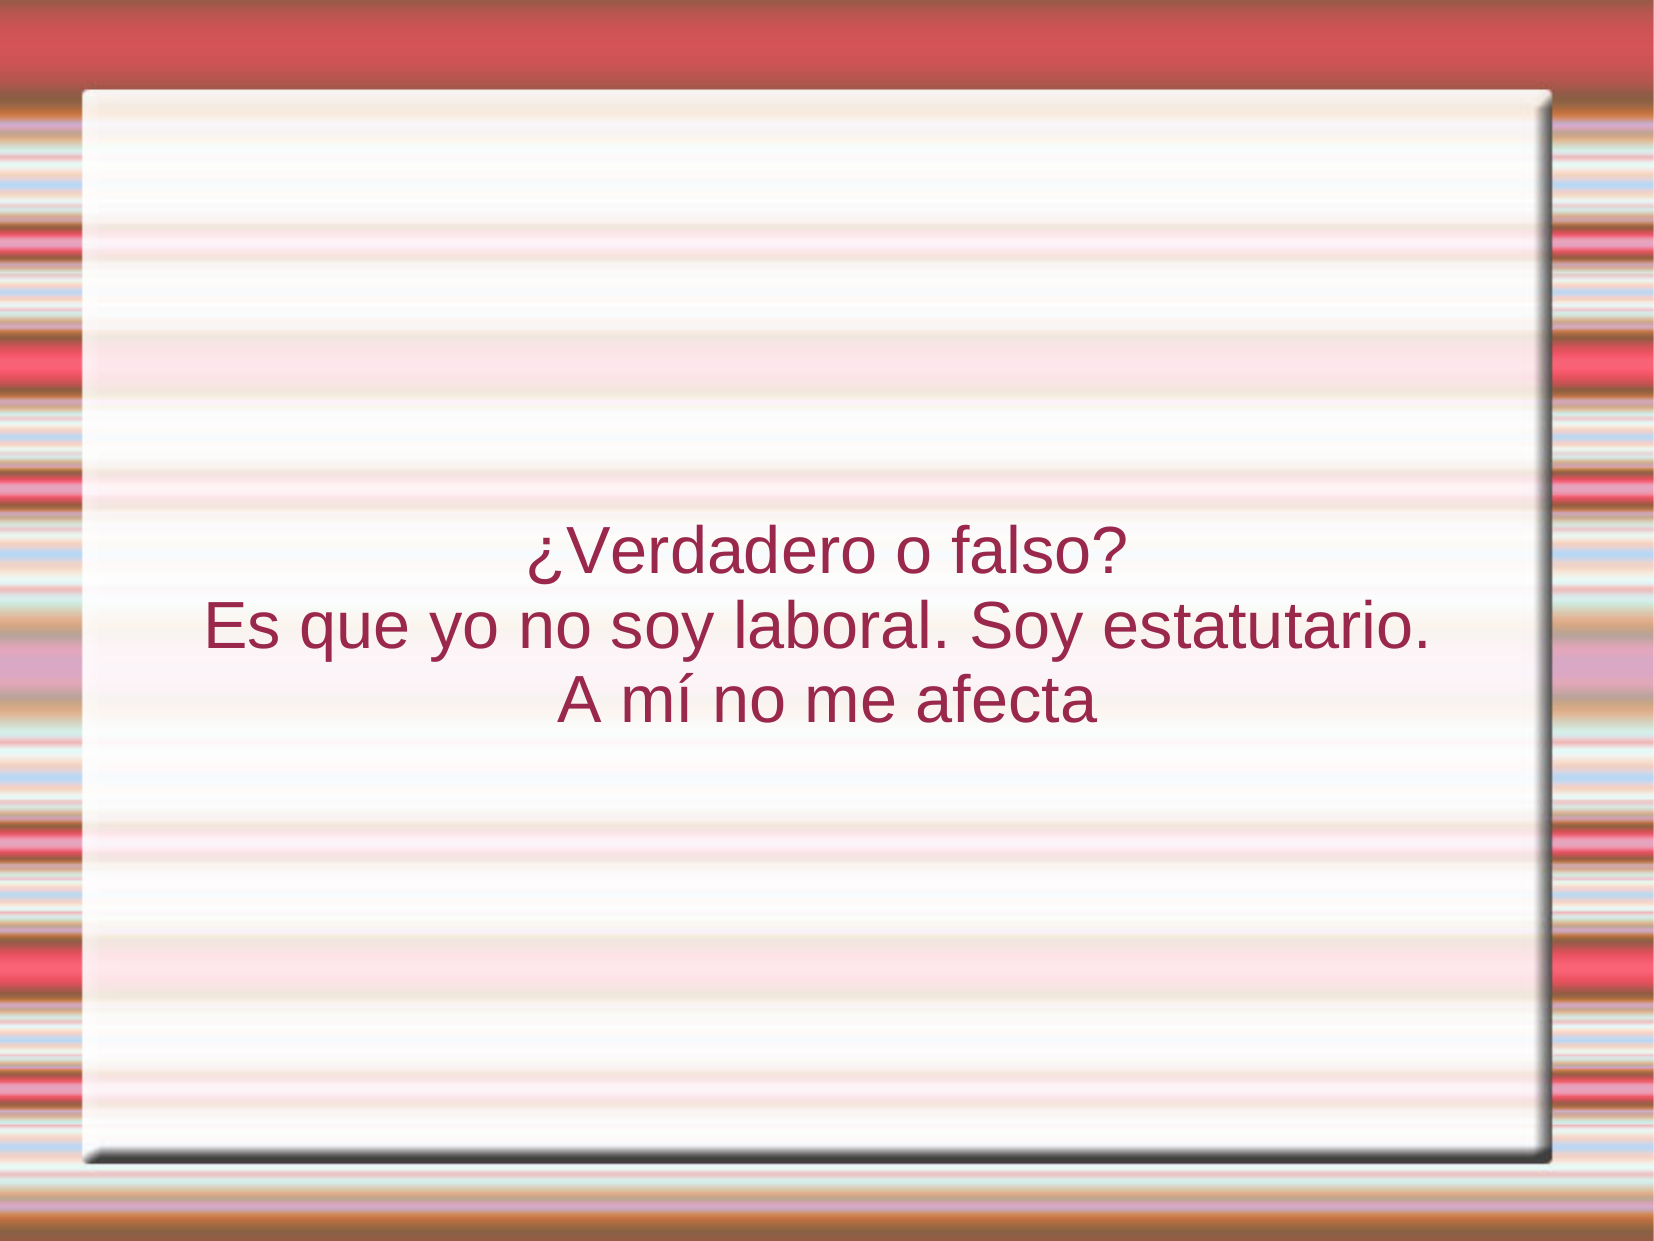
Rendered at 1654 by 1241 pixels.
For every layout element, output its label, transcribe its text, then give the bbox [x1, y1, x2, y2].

picture [0, 0, 1654, 1241]
text_box ¿Verdadero o falso? Es que yo no soy laboral. Soy estatutario. A mí no me afecta [121, 114, 1534, 1133]
